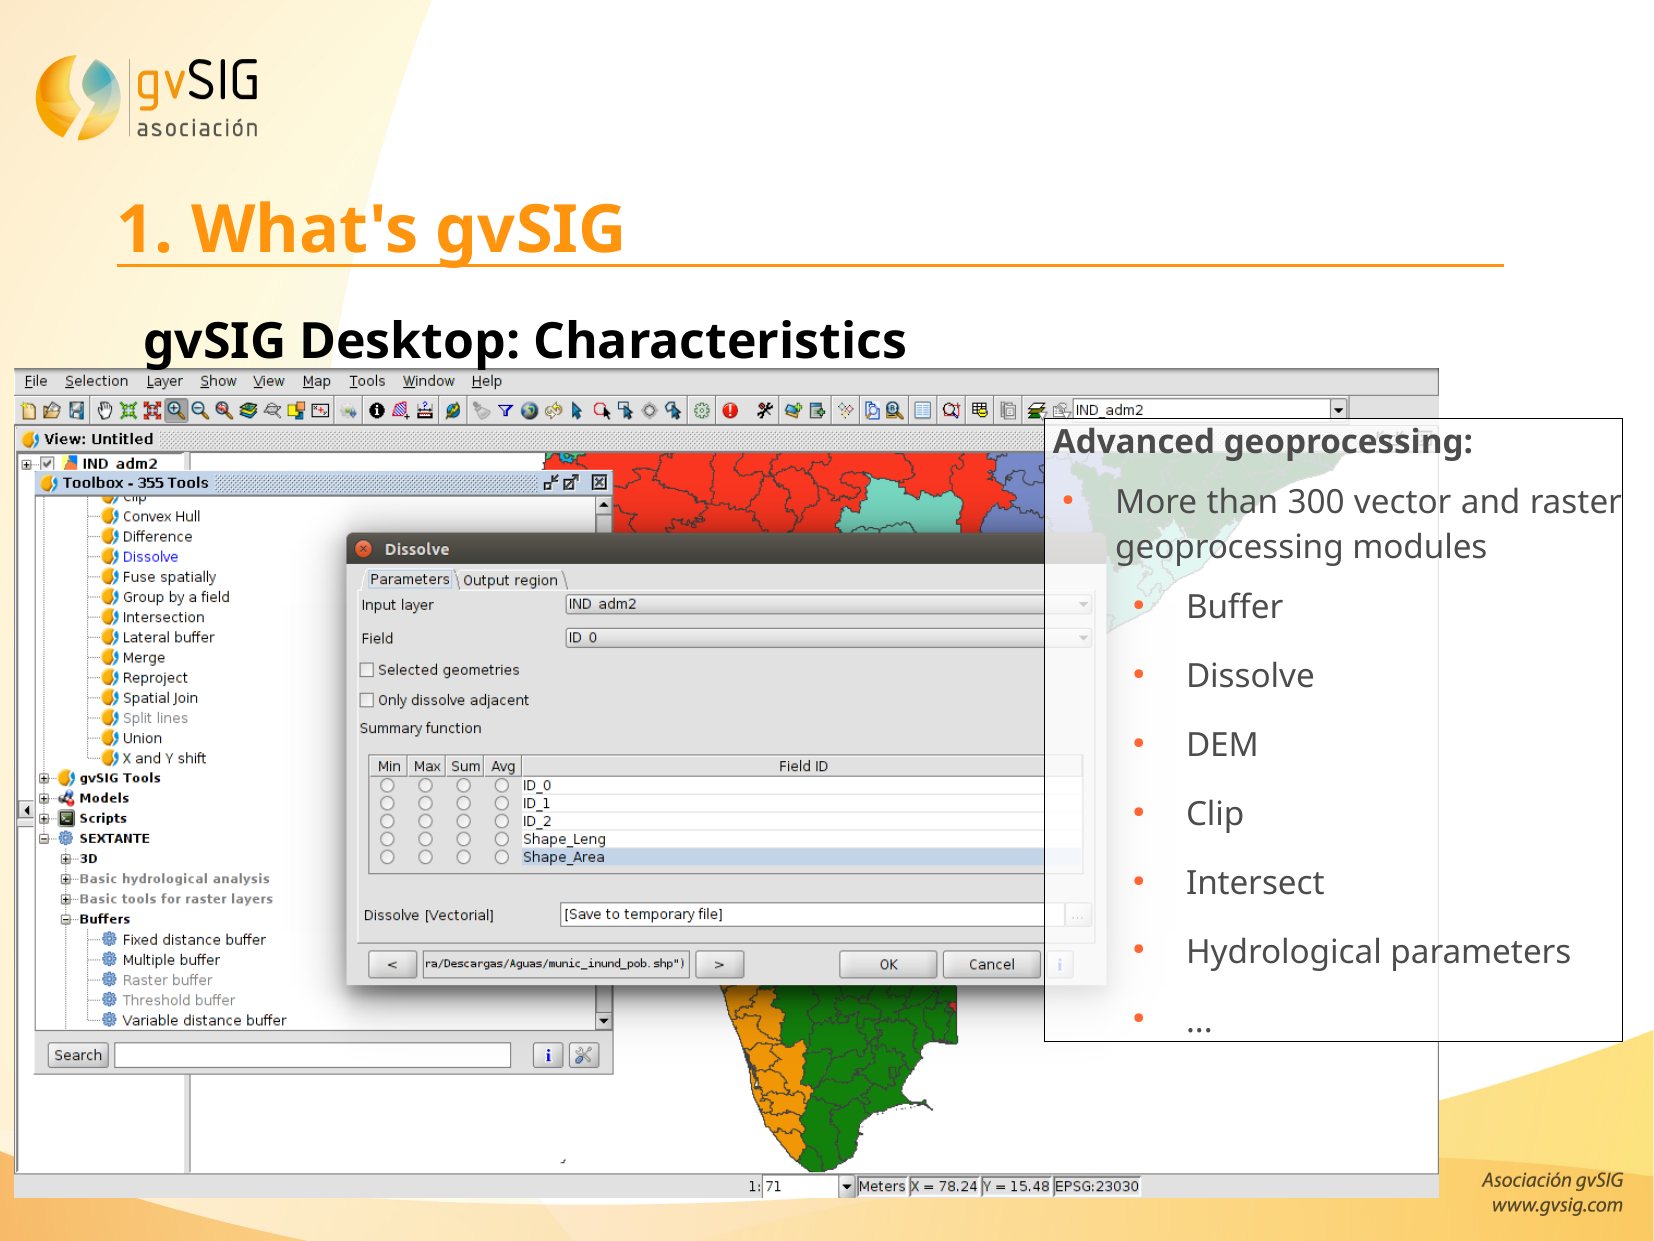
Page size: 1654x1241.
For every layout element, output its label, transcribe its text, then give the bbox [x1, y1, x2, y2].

title gvSIG Desktop: Characteristics [143, 260, 1439, 419]
picture [0, 0, 1654, 1241]
list Advanced geoprocessing: More than 300 vector and raster geoprocessing modules Buffer Dissolve DEM Clip Intersect Hydrological parameters ... [1044, 418, 1623, 1008]
title 1. What's gvSIG [116, 177, 1605, 276]
